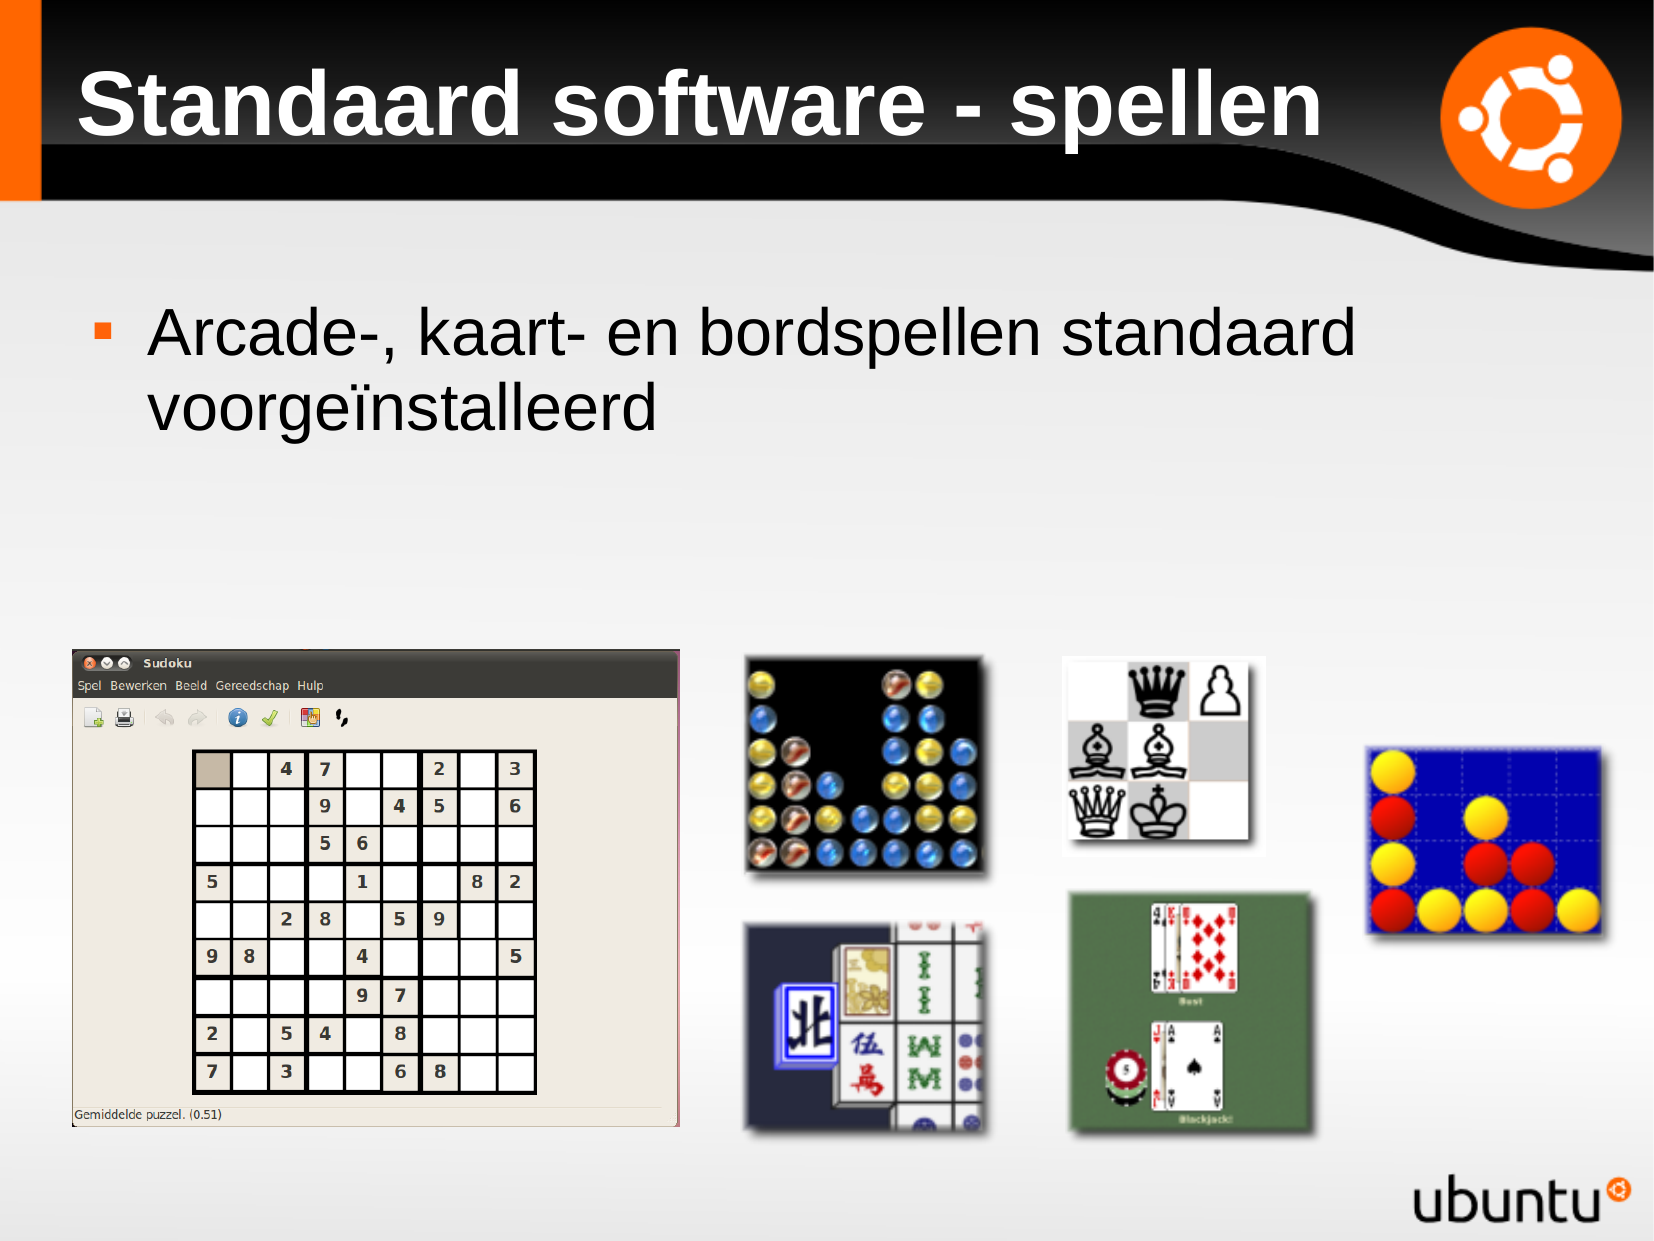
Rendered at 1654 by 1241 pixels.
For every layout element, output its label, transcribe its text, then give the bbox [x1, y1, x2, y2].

list Arcade-, kaart- en bordspellen standaard voorgeïnstalleerd [76, 295, 1565, 1099]
picture [0, 0, 1654, 1241]
title Standaard software - spellen [76, 0, 1565, 208]
